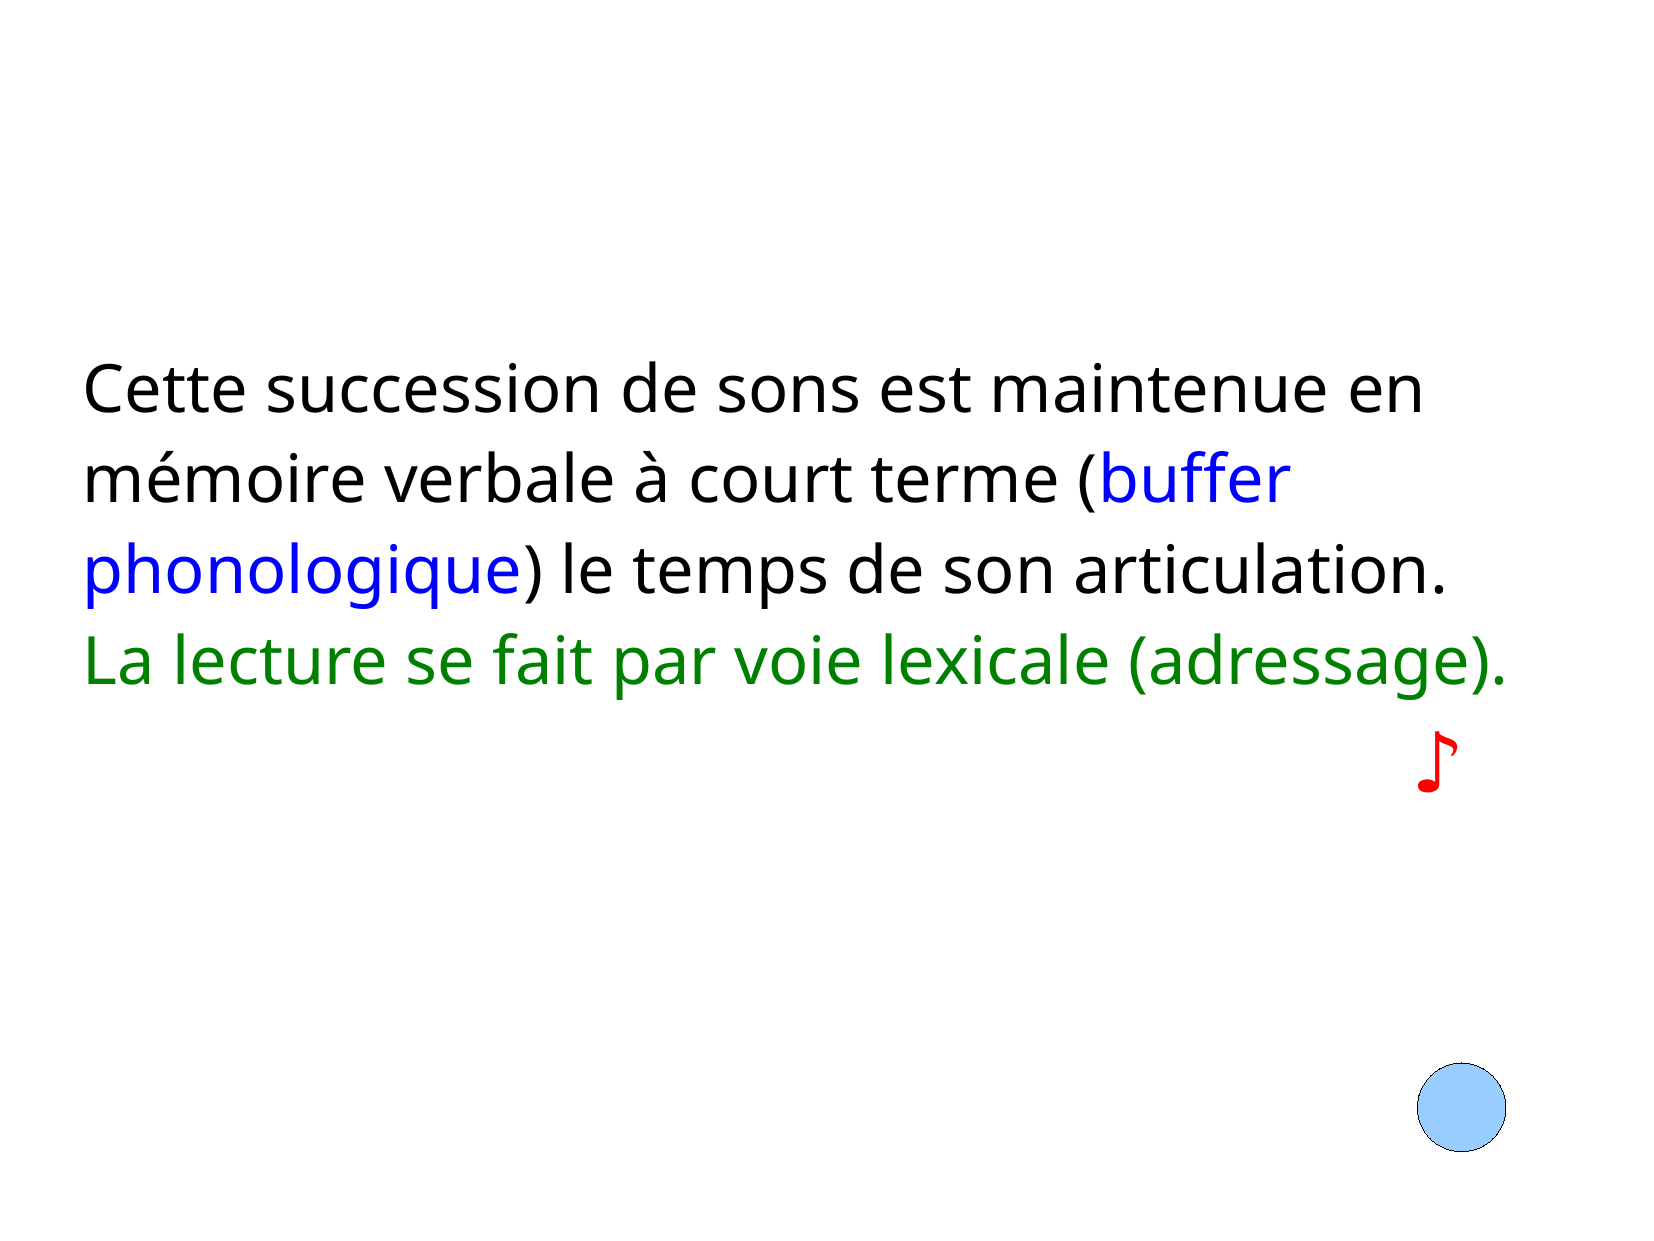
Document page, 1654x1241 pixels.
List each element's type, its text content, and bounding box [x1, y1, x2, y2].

text_box [1417, 1062, 1506, 1152]
subtitle Cette succession de sons est maintenue en mémoire verbale à court terme (buffer phonologique) le temps de son articulation. La lecture se fait par voie lexicale (adressage). ♪ [82, 49, 1571, 1109]
